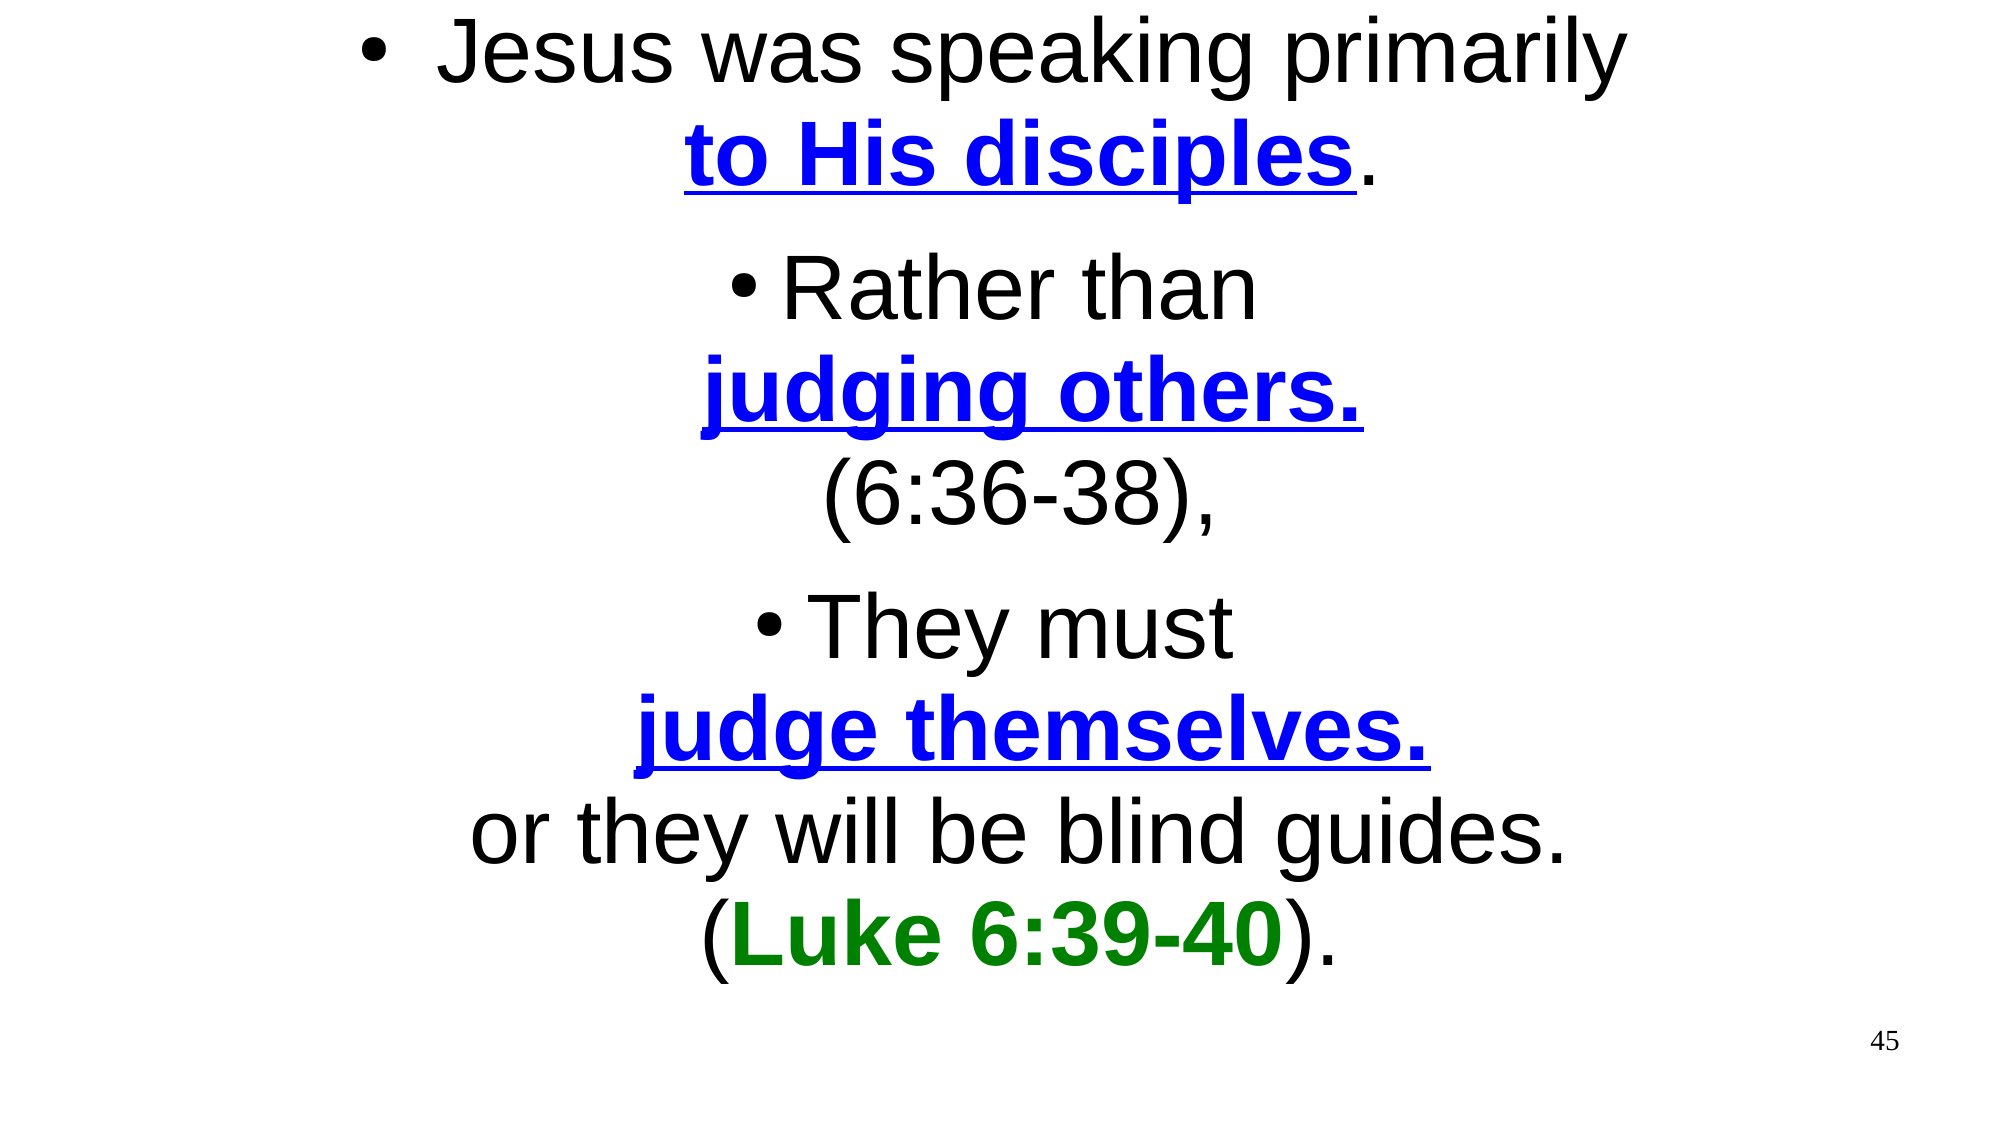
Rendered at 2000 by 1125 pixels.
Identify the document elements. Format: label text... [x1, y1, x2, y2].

list Jesus was speaking primarily to His disciples. Rather than judging others. (6:36-38), They must judge themselves. or they will be blind guides. (Luke 6:39-40). [0, 0, 1996, 1123]
